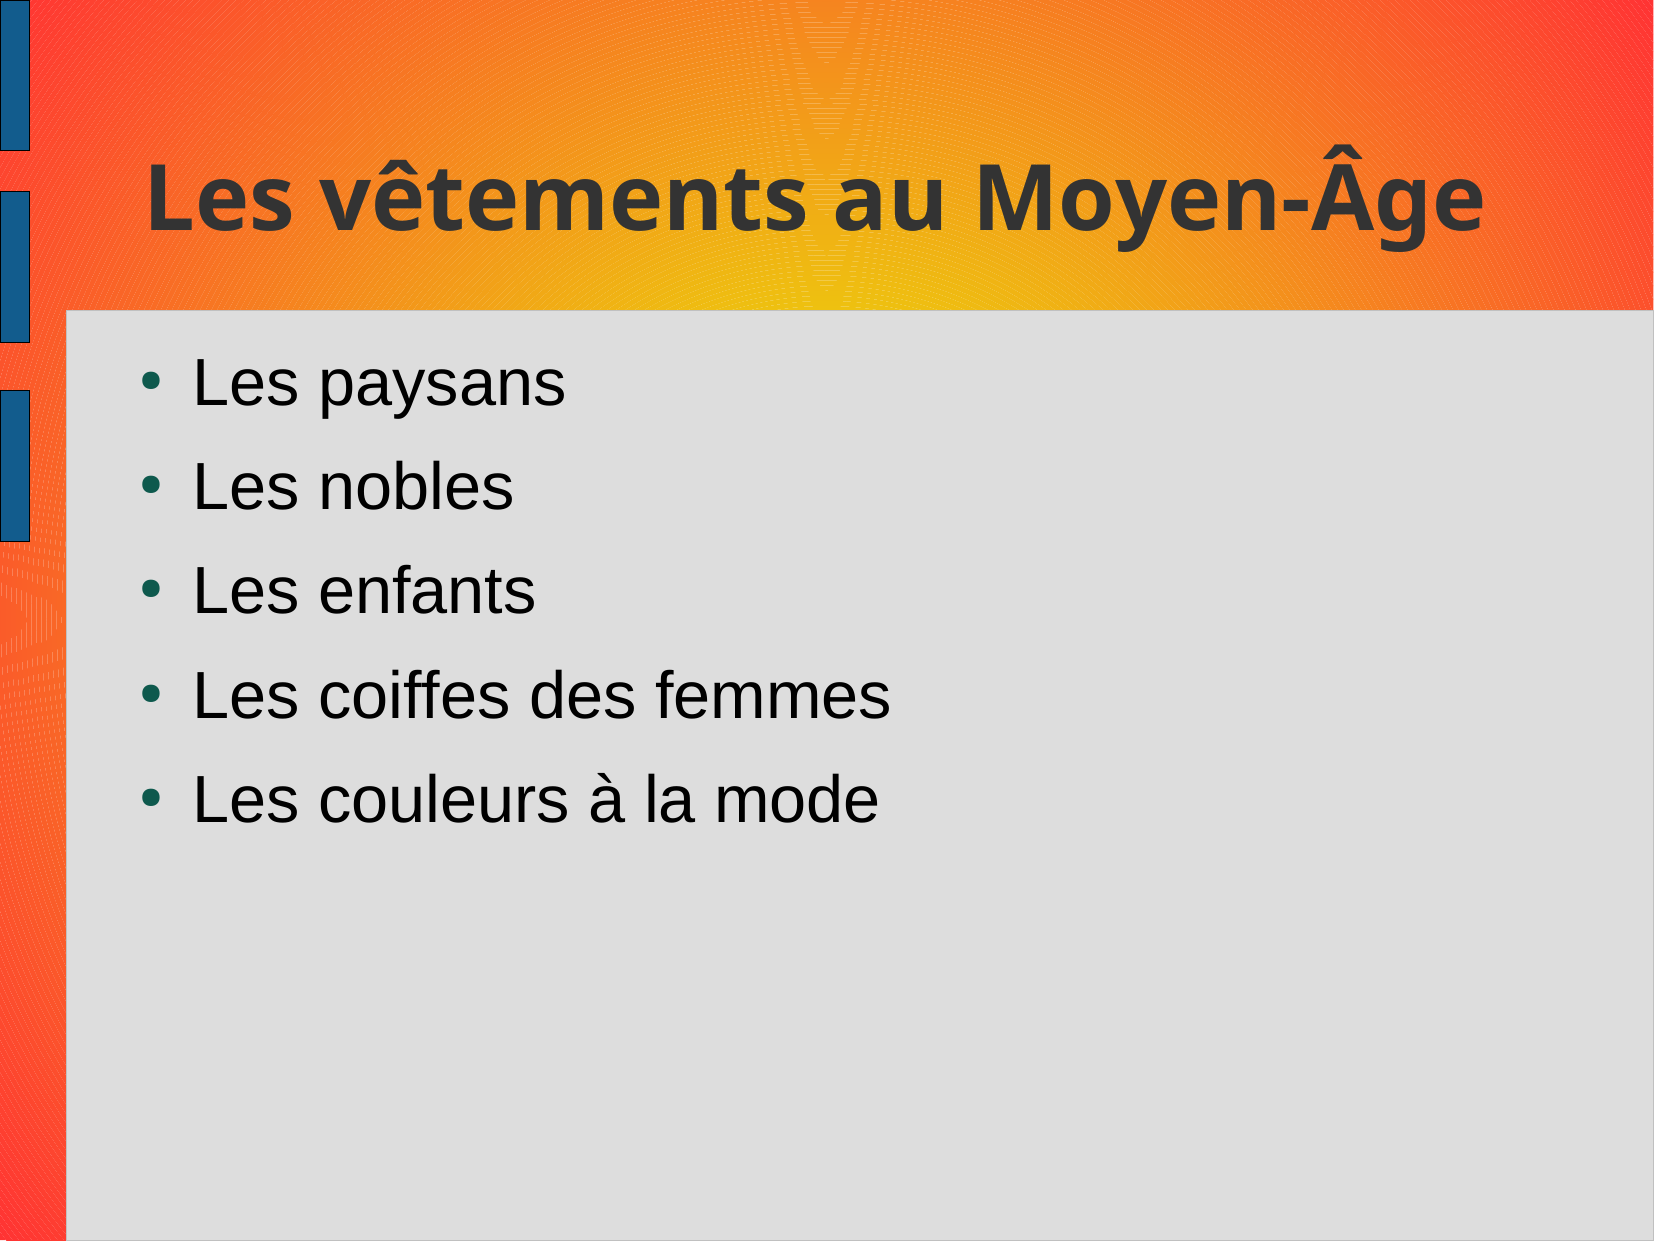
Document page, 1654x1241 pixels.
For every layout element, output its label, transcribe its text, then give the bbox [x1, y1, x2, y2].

list Les paysans Les nobles Les enfants Les coiffes des femmes Les couleurs à la mode [121, 344, 1534, 1127]
title Les vêtements au Moyen-Âge [121, 91, 1534, 299]
